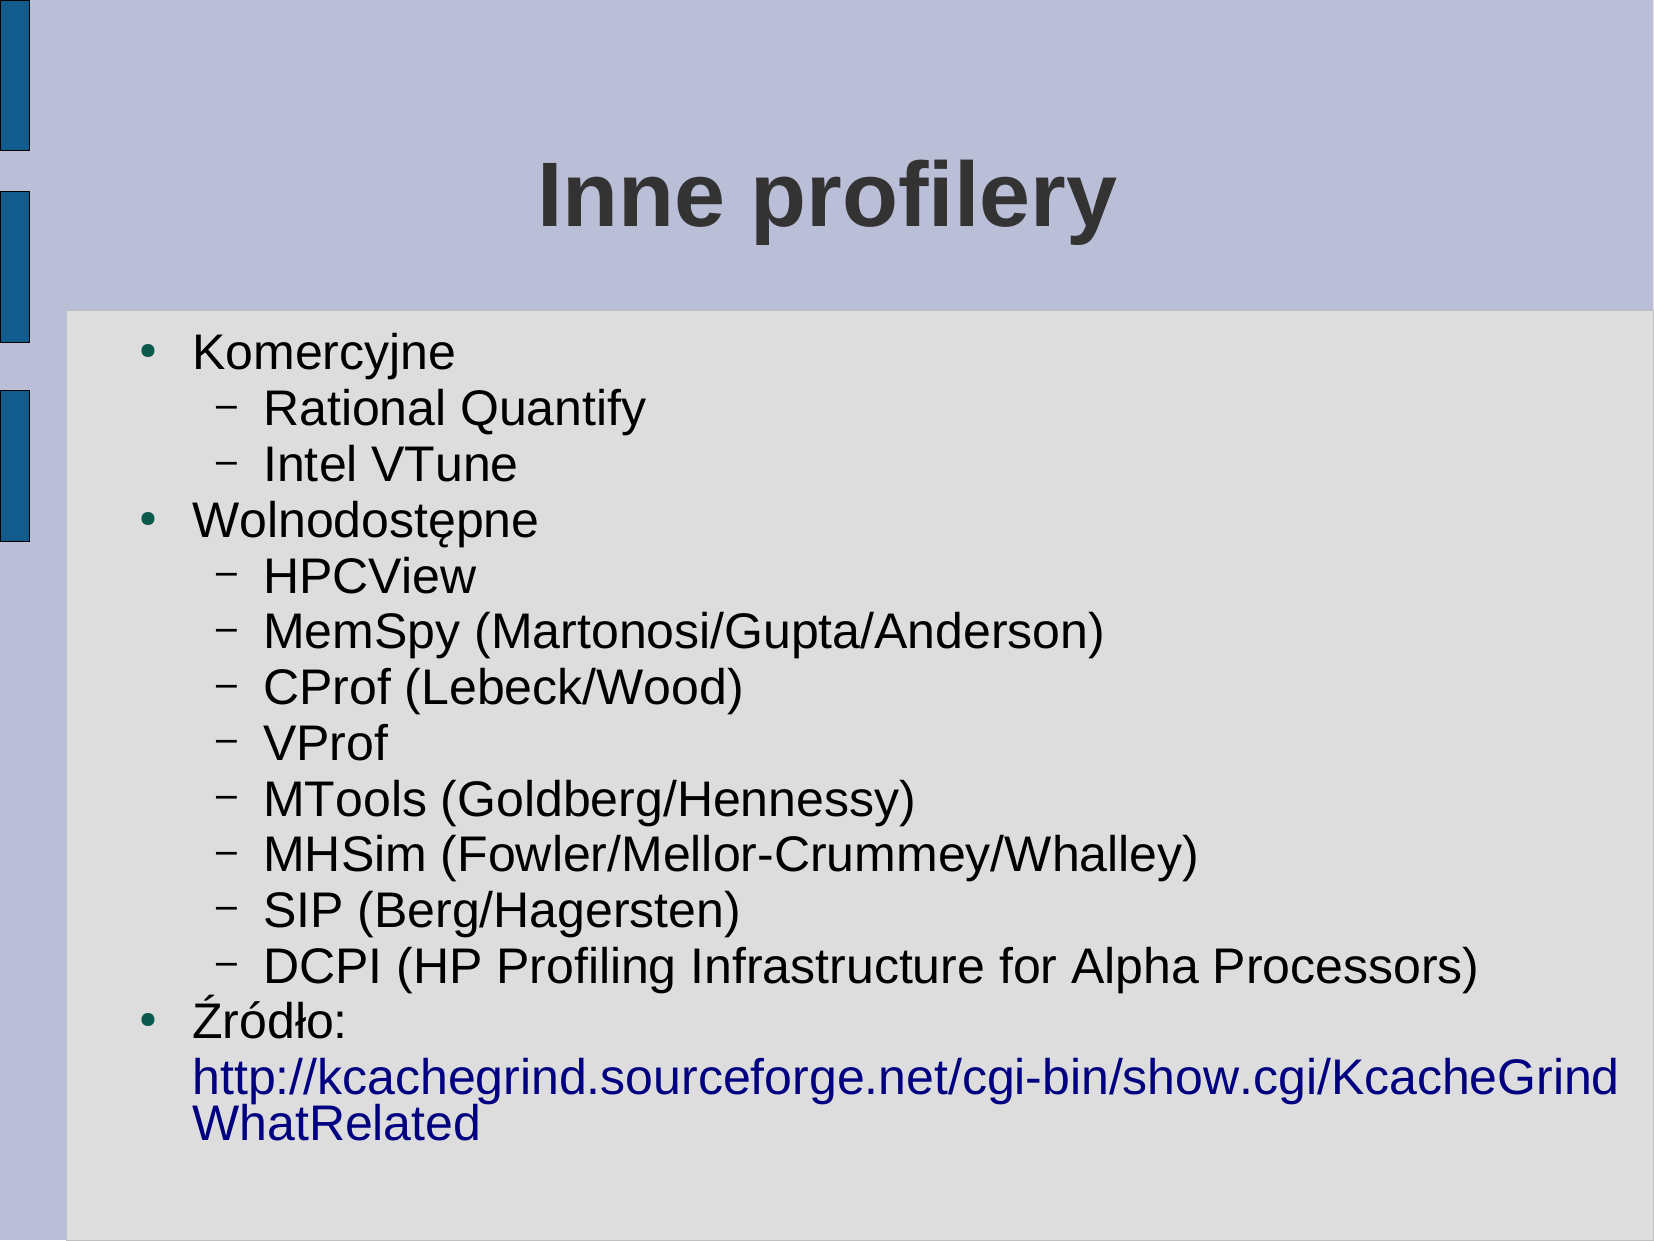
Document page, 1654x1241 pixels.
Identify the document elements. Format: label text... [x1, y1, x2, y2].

list Komercyjne Rational Quantify Intel VTune Wolnodostępne HPCView MemSpy (Martonosi/Gupta/Anderson) CProf (Lebeck/Wood) VProf MTools (Goldberg/Hennessy) MHSim (Fowler/Mellor-Crummey/Whalley) SIP (Berg/Hagersten) DCPI (HP Profiling Infrastructure for Alpha Processors) Źródło:http://kcachegrind.sourceforge.net/cgi-bin/show.cgi/KcacheGrindWhatRelated [121, 324, 1625, 1217]
title Inne profilery [121, 91, 1534, 299]
